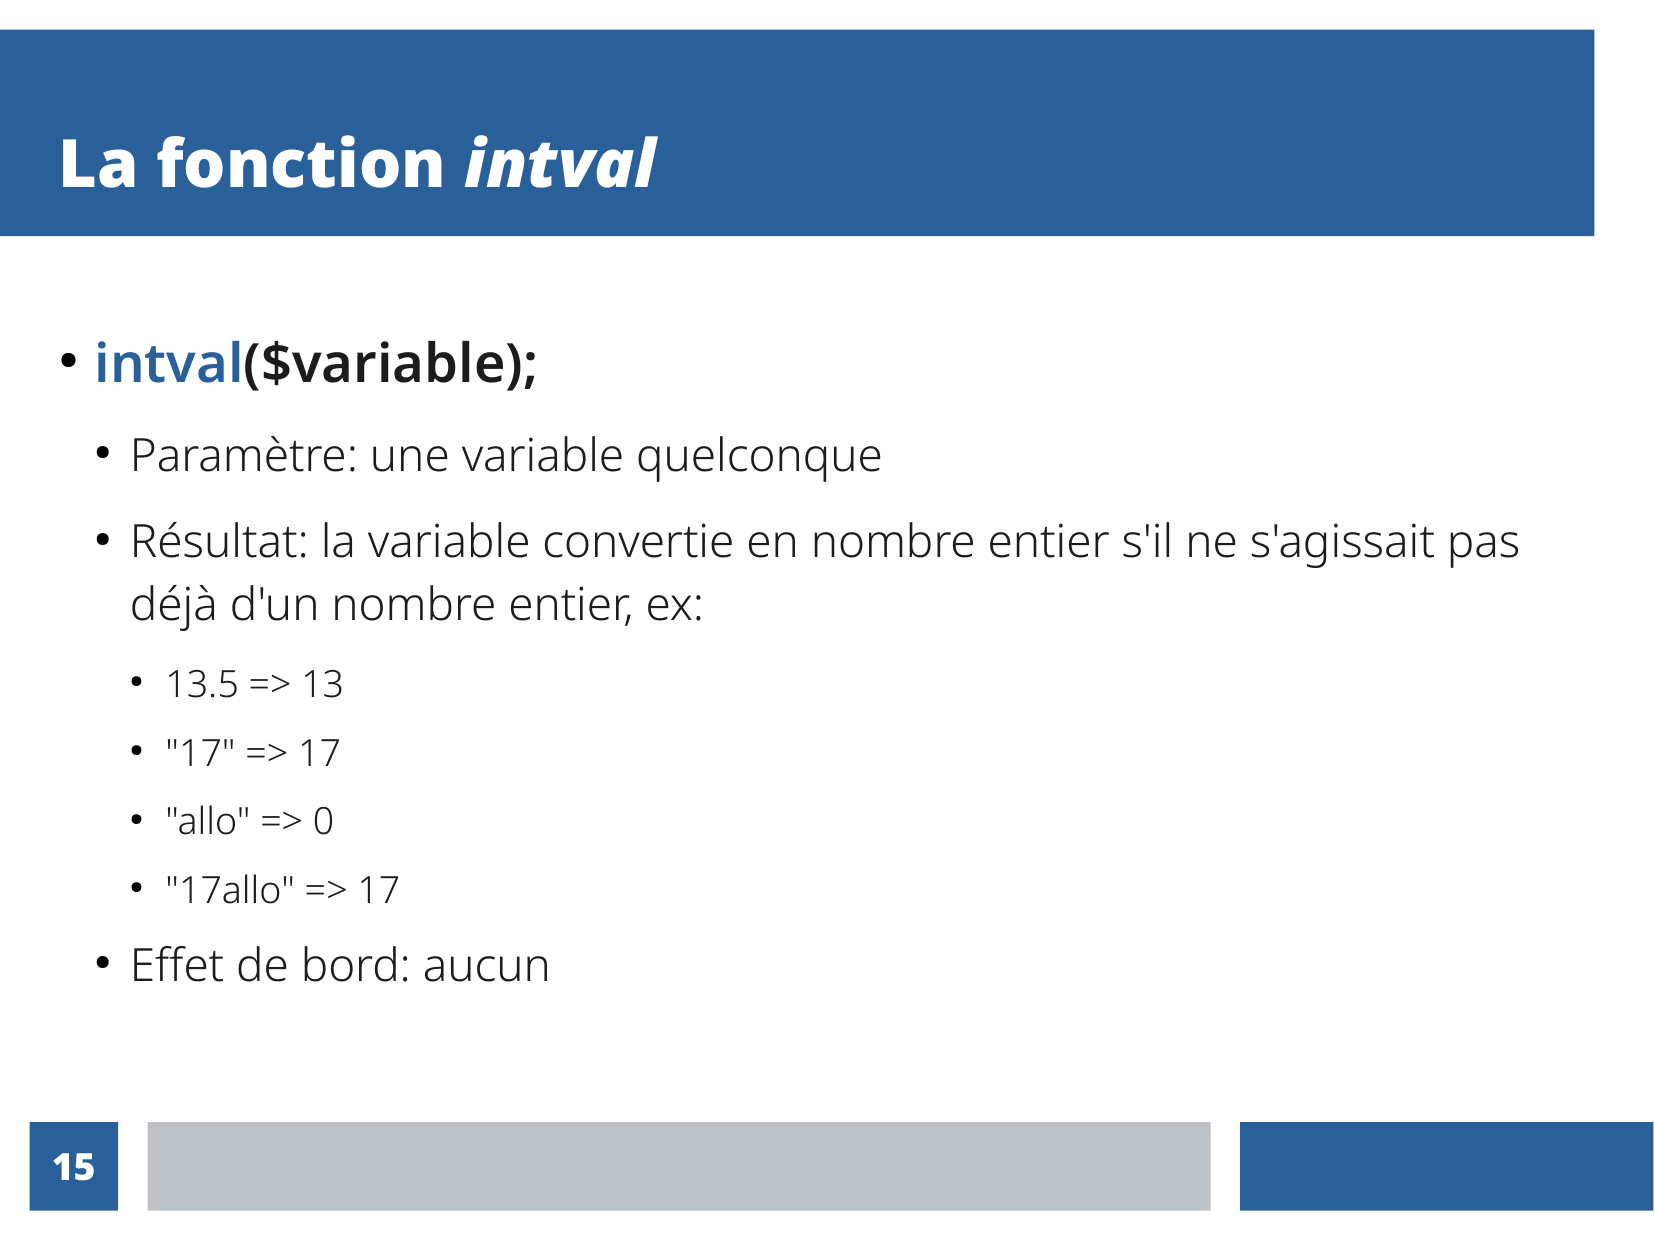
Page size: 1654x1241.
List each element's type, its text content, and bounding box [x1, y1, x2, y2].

title La fonction intval [59, 59, 1595, 207]
list intval($variable); Paramètre: une variable quelconque Résultat: la variable convertie en nombre entier s'il ne s'agissait pas déjà d'un nombre entier, ex: 13.5 => 13 "17" => 17 "allo" => 0 "17allo" => 17 Effet de bord: aucun [59, 324, 1565, 1093]
